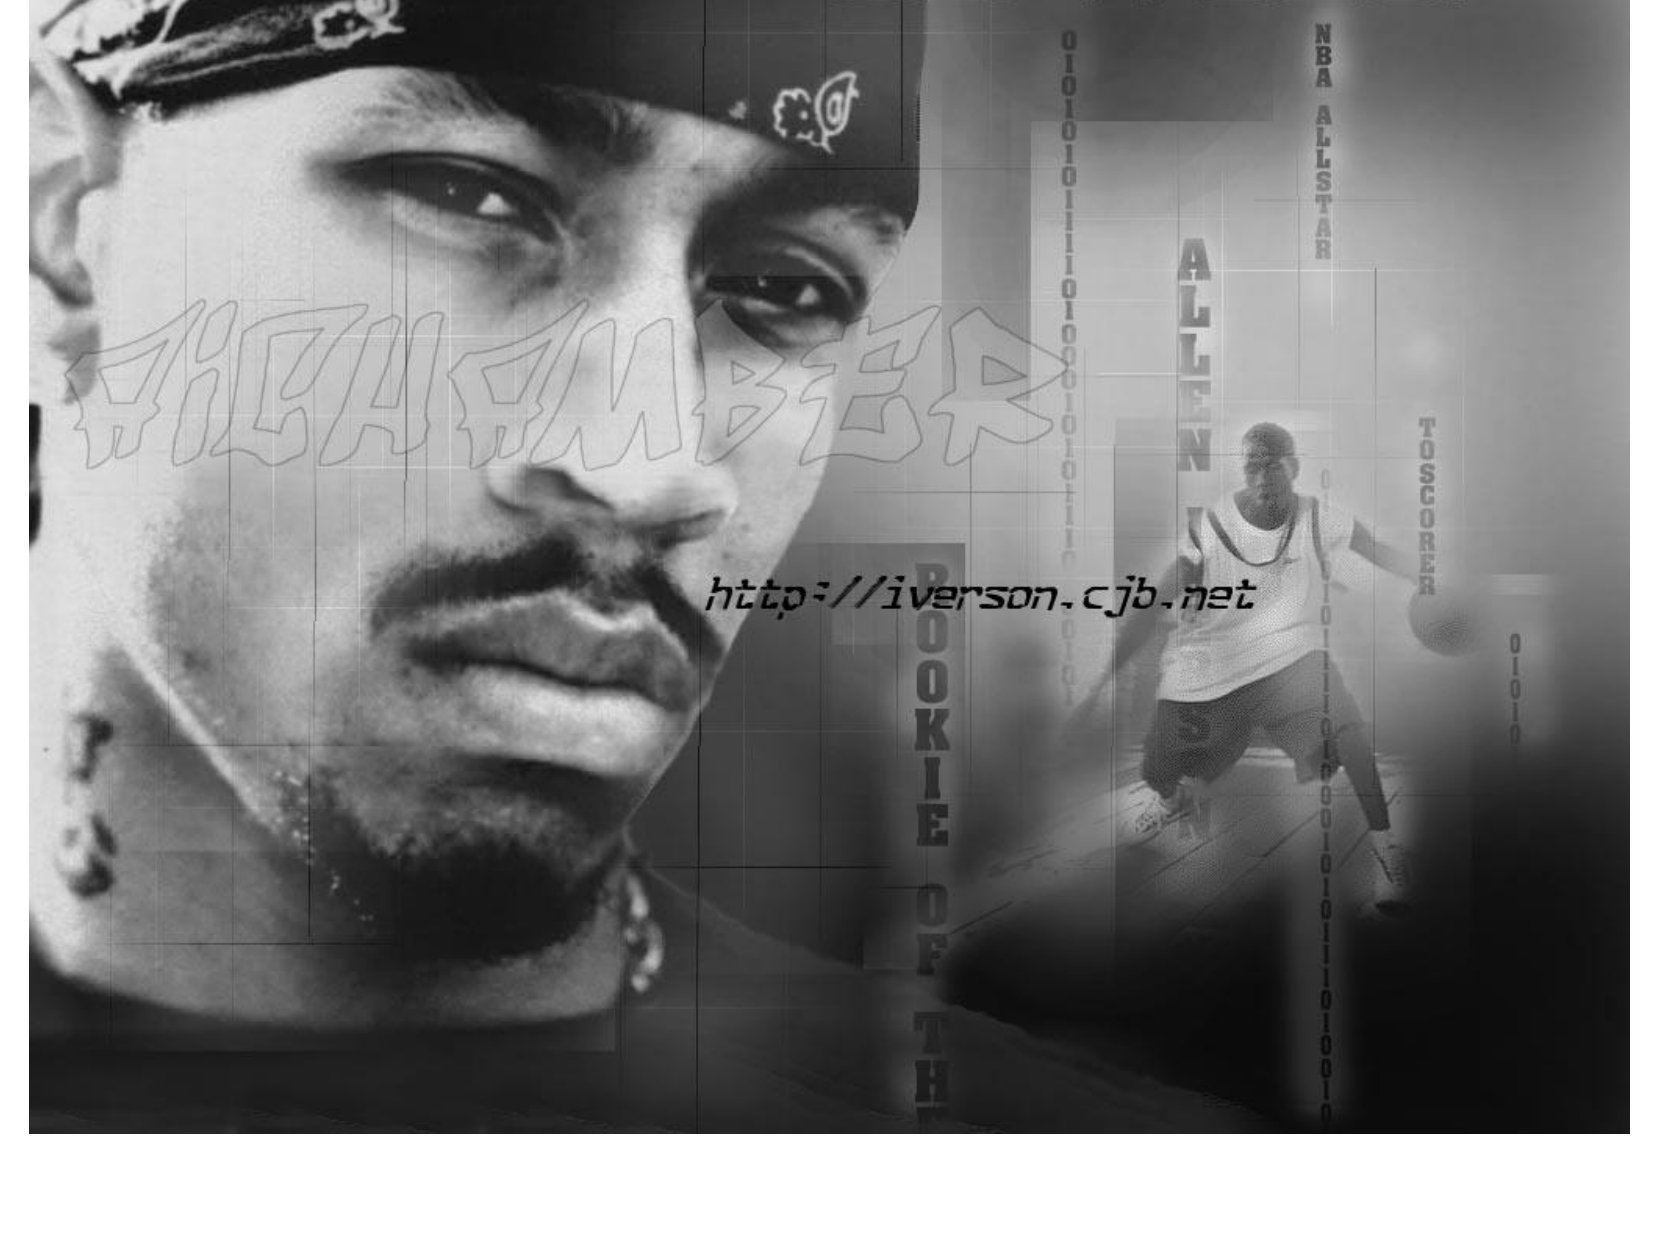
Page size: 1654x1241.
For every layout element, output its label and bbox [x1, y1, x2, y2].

picture [29, 0, 1630, 1135]
